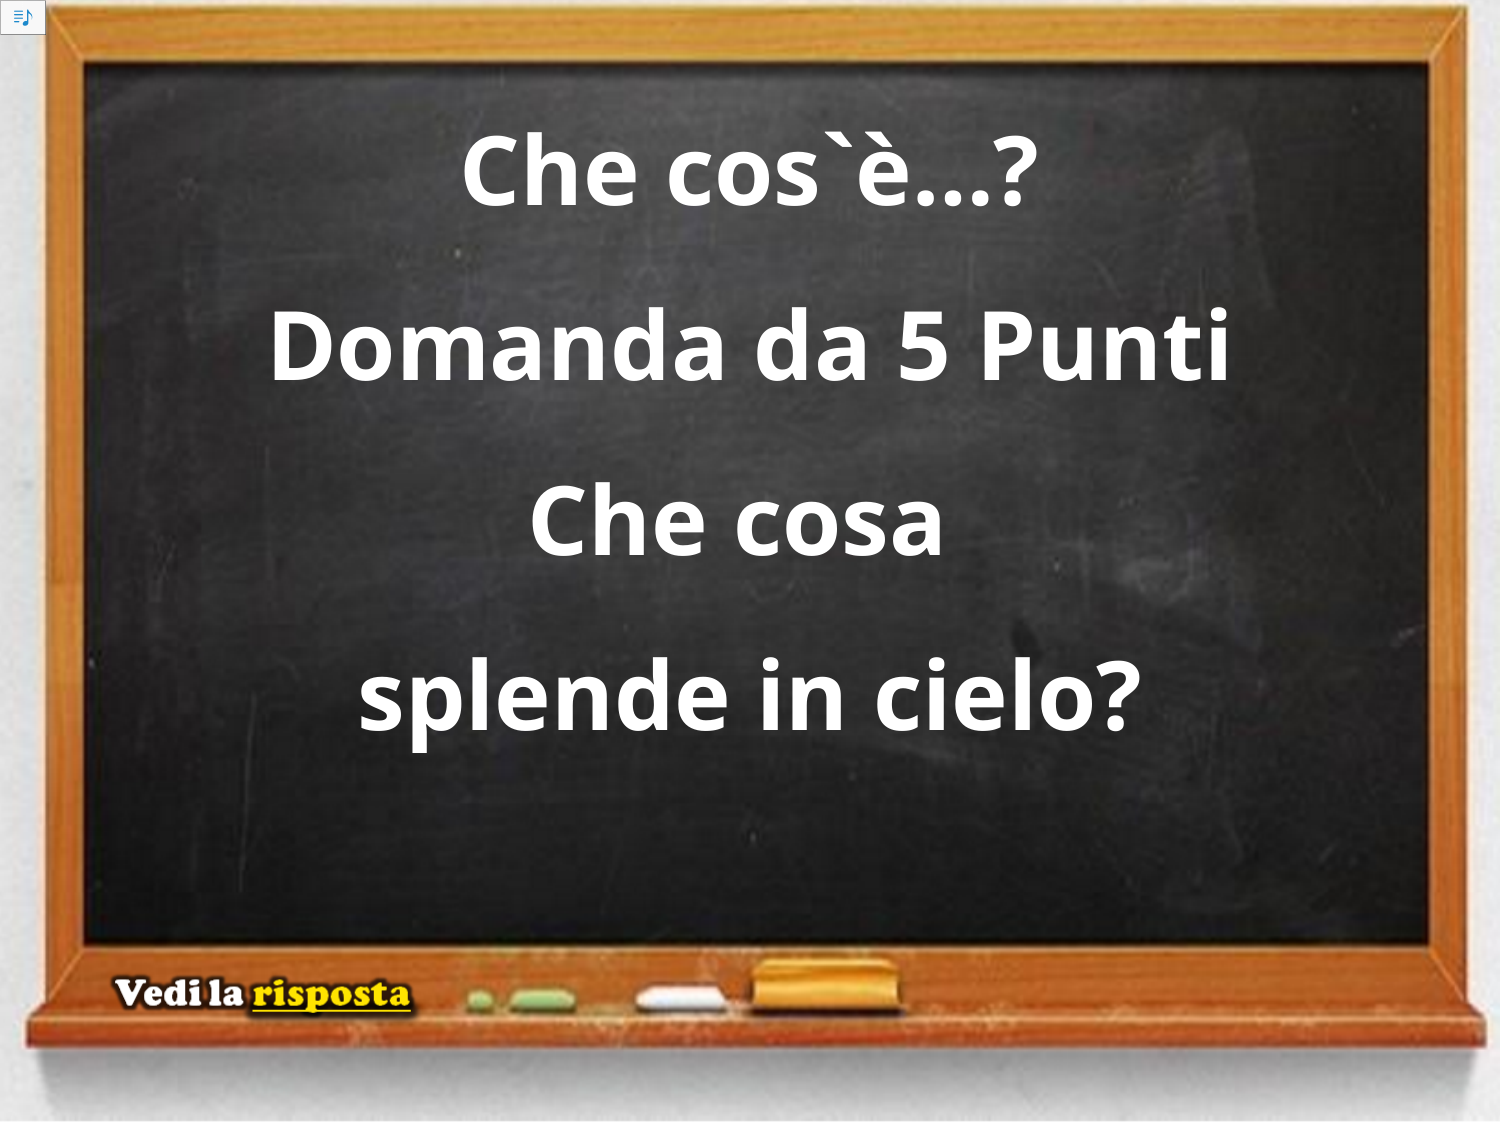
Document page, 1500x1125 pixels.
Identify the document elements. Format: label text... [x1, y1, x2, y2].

picture [0, 0, 1500, 1125]
text_box Che cos`è…? Domanda da 5 Punti Che cosa splende in cielo? [87, 102, 1413, 933]
text_box [0, 0, 47, 36]
